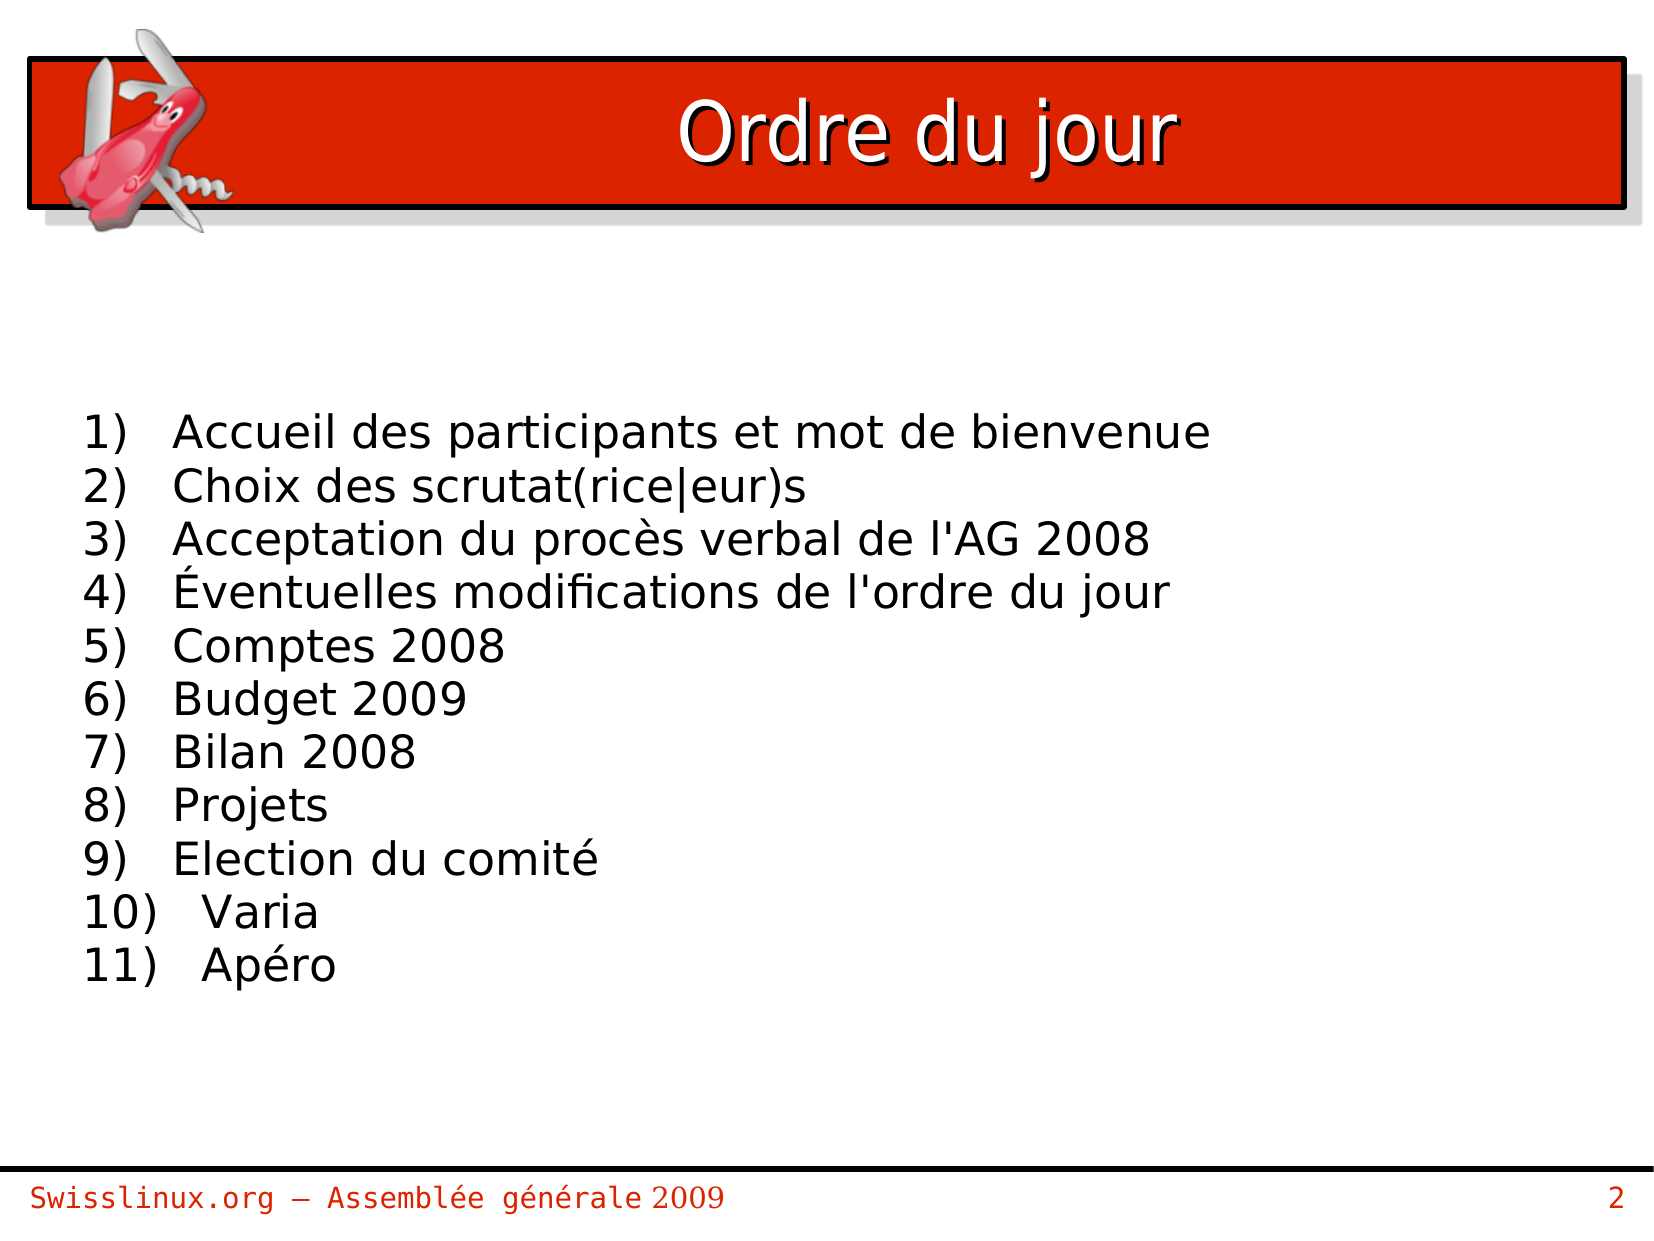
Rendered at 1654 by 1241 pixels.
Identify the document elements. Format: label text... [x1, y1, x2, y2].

picture [59, 29, 234, 233]
subtitle Accueil des participants et mot de bienvenue Choix des scrutat(rice|eur)s Acceptation du procès verbal de l'AG 2008 Éventuelles modifications de l'ordre du jour Comptes 2008 Budget 2009 Bilan 2008 Projets Election du comité Varia Apéro [82, 290, 1571, 1109]
title Ordre du jour [259, 84, 1595, 182]
